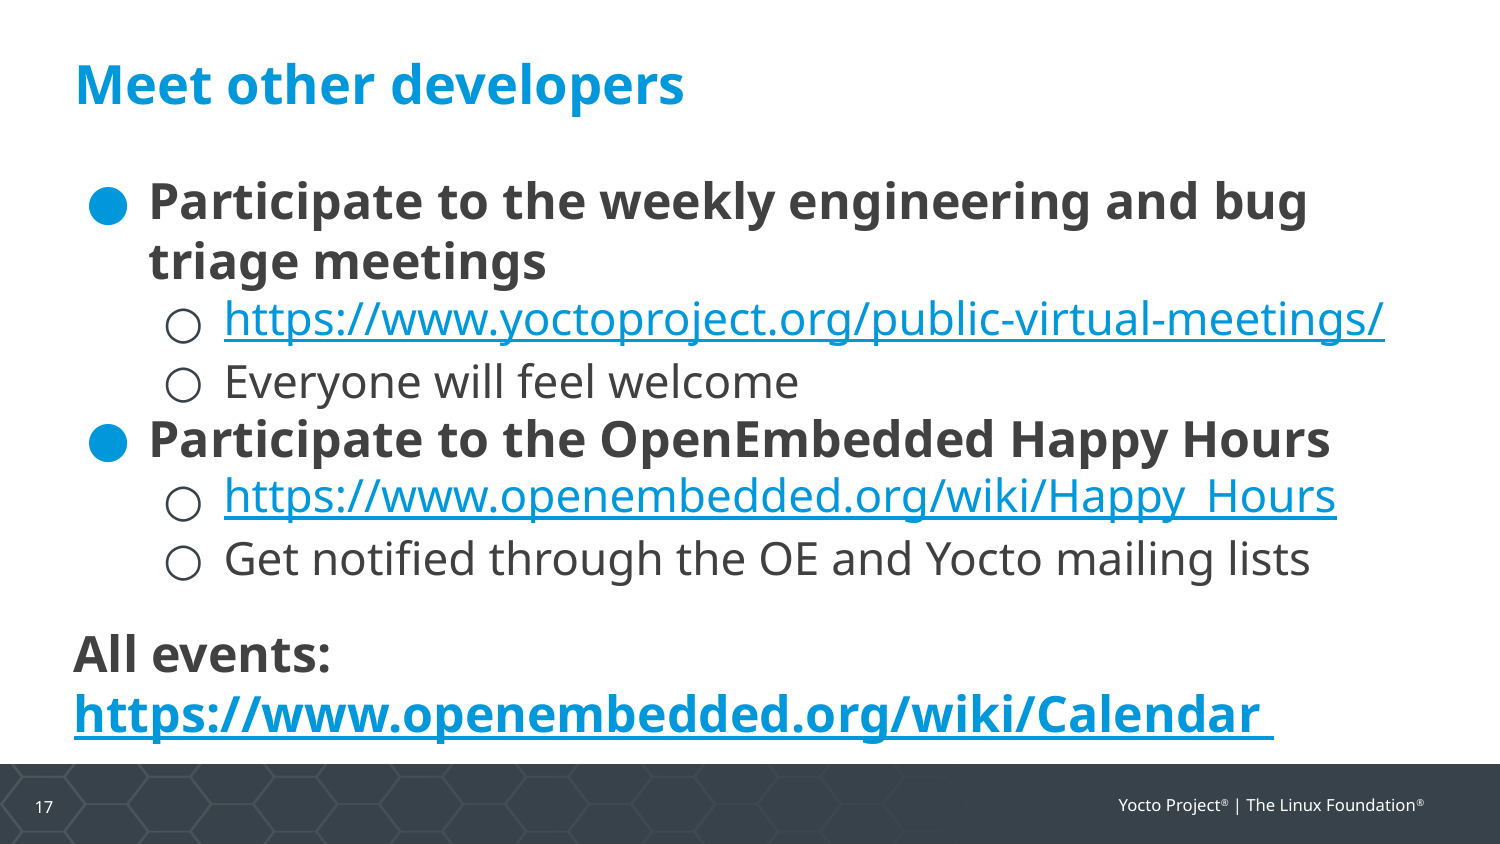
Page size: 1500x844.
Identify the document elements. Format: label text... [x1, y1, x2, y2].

picture [0, 0, 1500, 844]
list Participate to the weekly engineering and bug triage meetings https://www.yoctoproject.org/public-virtual-meetings/ Everyone will feel welcome Participate to the OpenEmbedded Happy Hours https://www.openembedded.org/wiki/Happy_Hours Get notified through the OE and Yocto mailing lists All events: https://www.openembedded.org/wiki/Calendar [73, 169, 1425, 728]
title Meet other developers [74, 50, 1425, 160]
